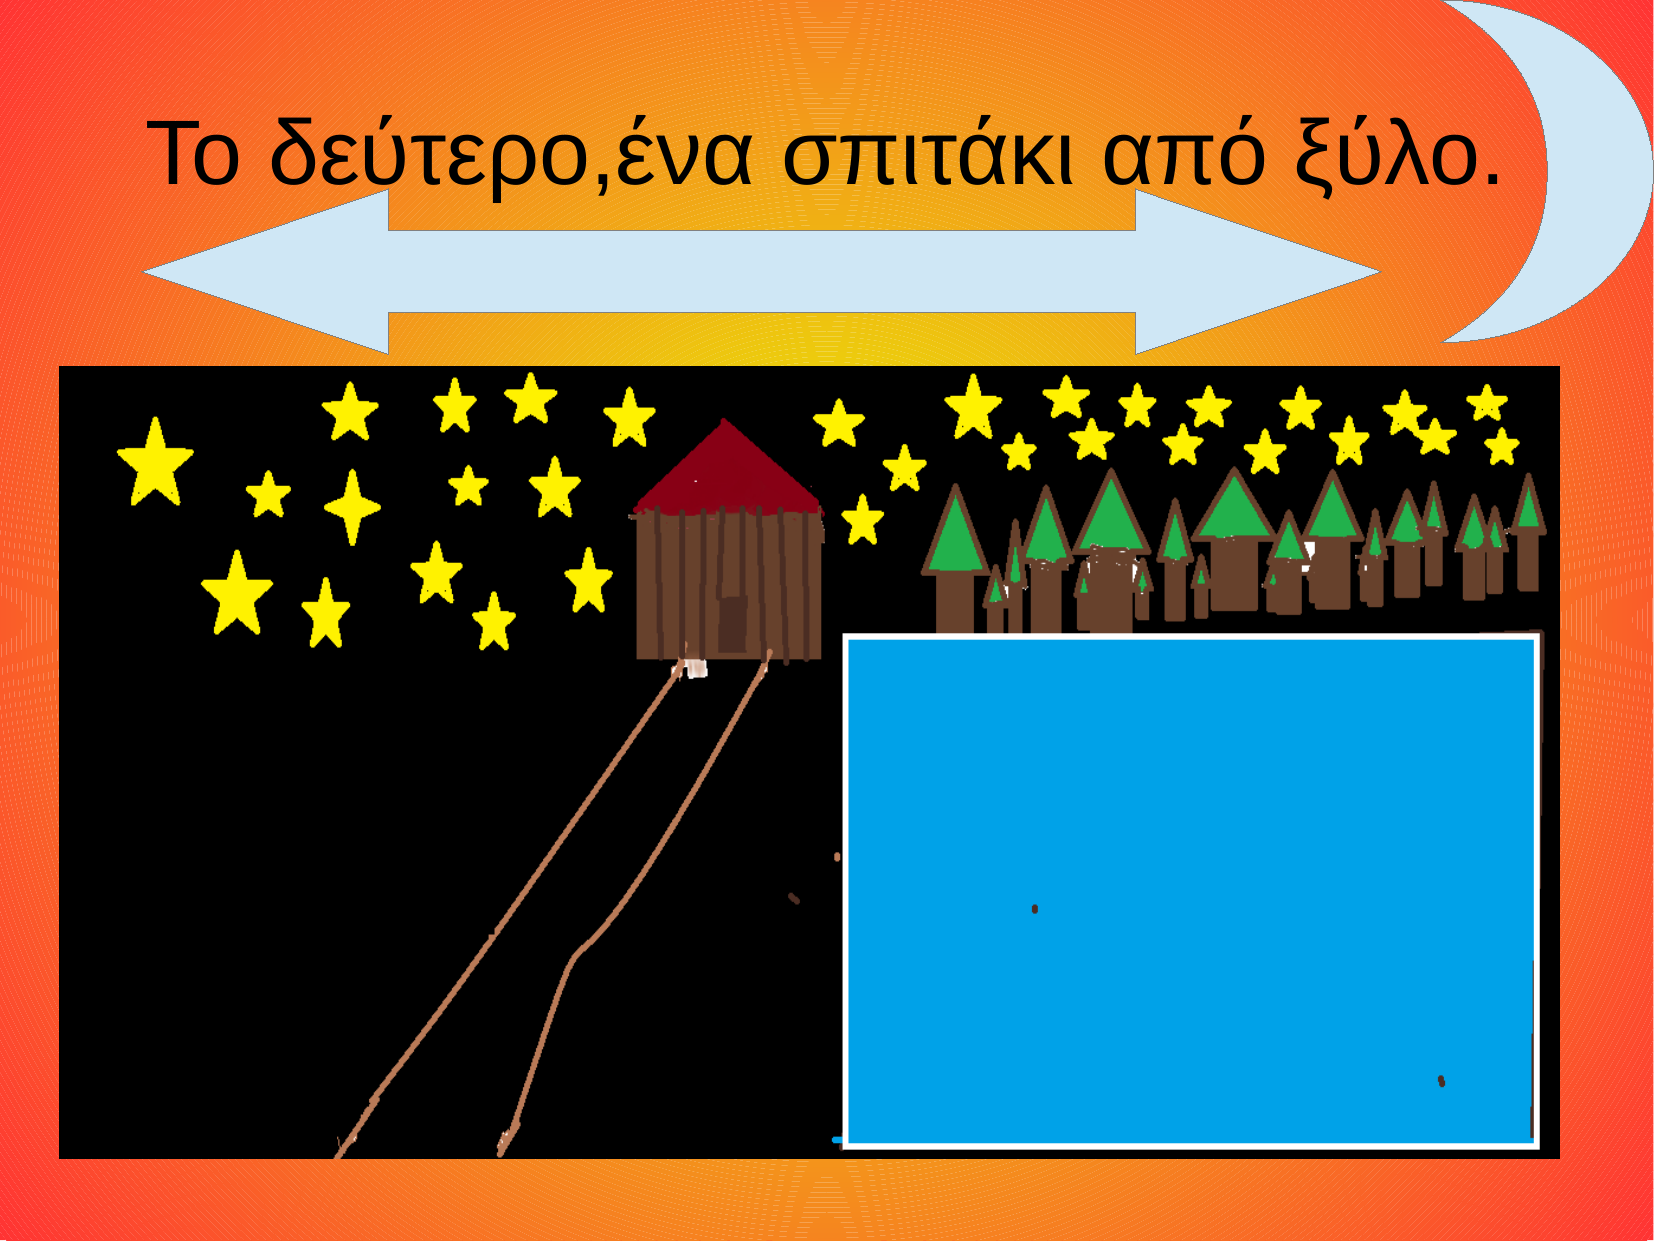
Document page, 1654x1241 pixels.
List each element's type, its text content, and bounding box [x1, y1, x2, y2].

text_box [141, 188, 1382, 355]
picture [59, 366, 1560, 1159]
text_box [1440, 0, 1654, 343]
title Το δεύτερο,ένα σπιτάκι από ξύλο. [82, 49, 1547, 257]
